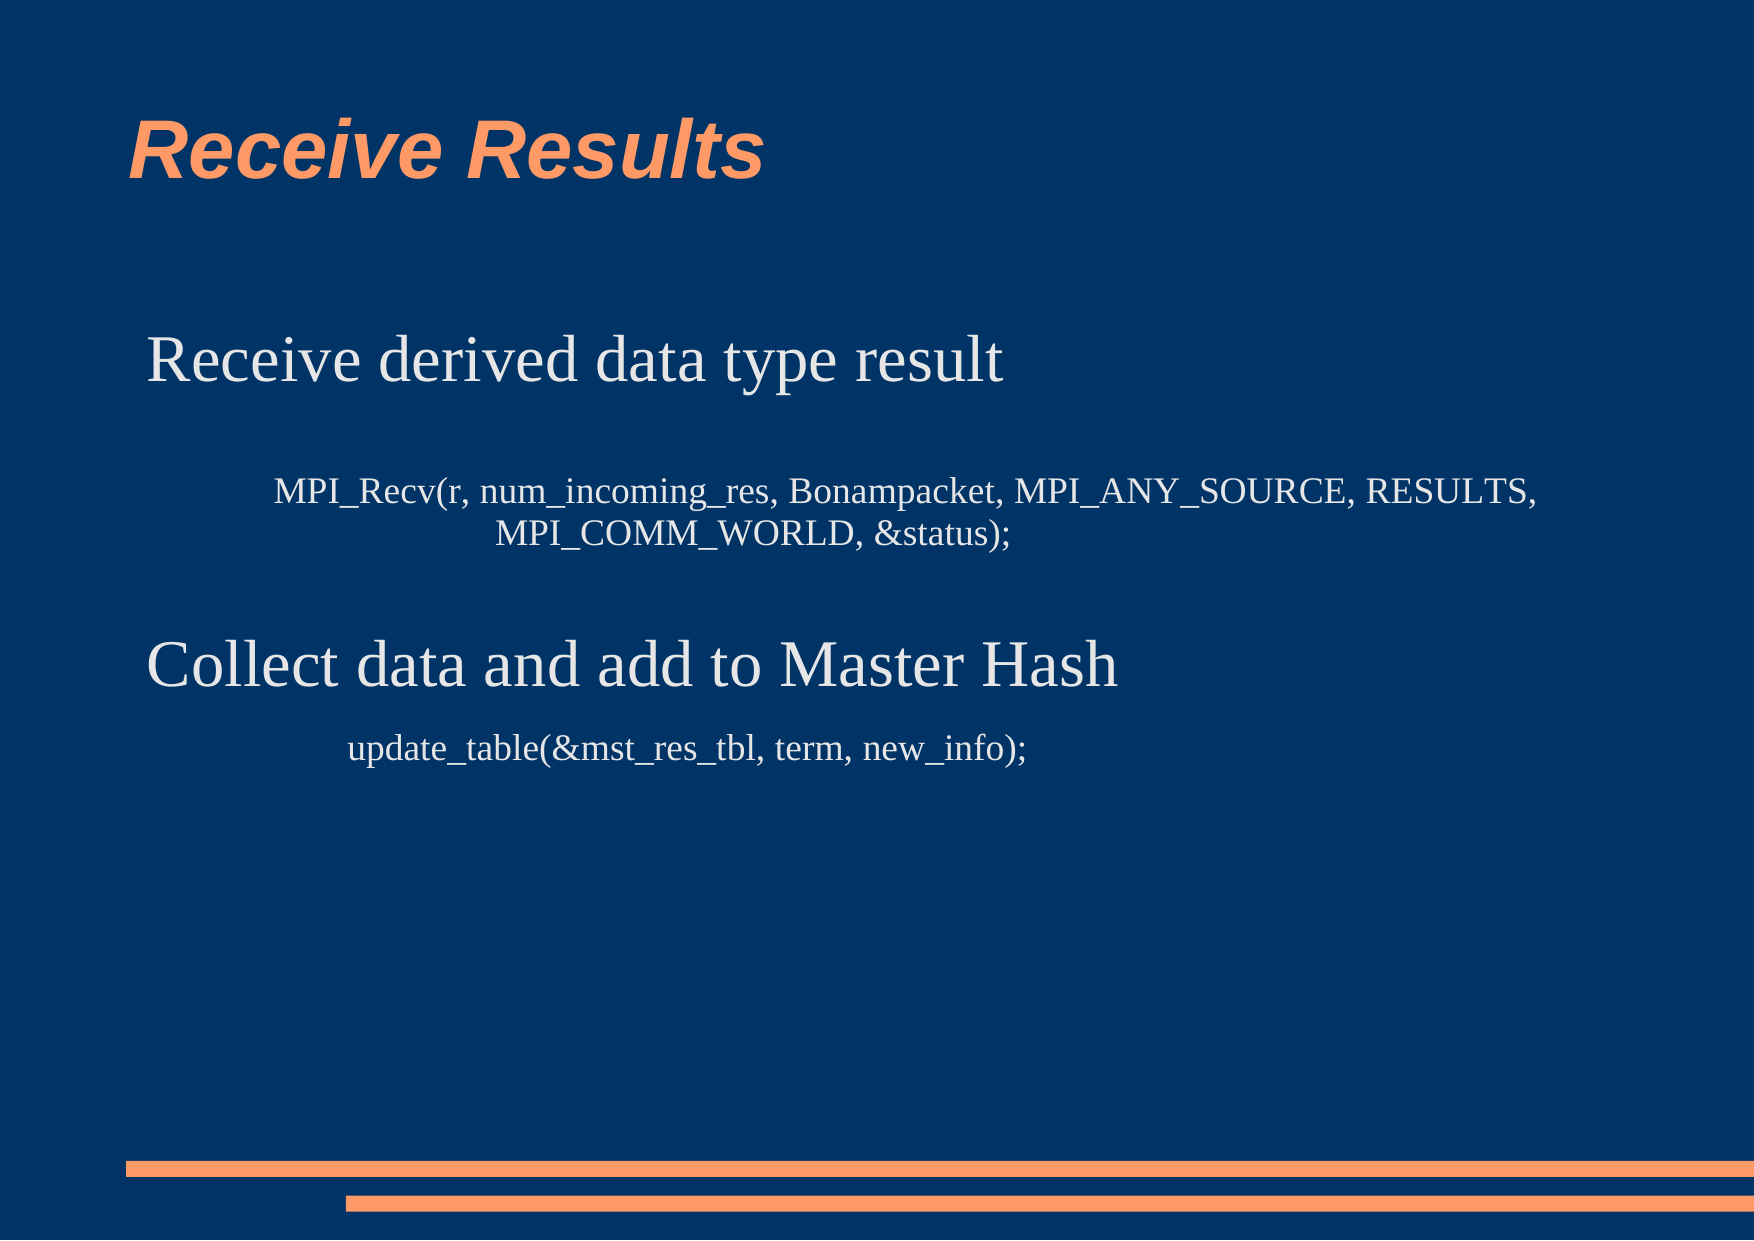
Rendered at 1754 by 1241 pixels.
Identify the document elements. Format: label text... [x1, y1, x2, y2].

title Receive Results [128, 46, 1627, 254]
list Receive derived data type result MPI_Recv(r, num_incoming_res, Bonampacket, MPI_ANY_SOURCE, RESULTS, MPI_COMM_WORLD, &status); Collect data and add to Master Hash update_table(&mst_res_tbl, term, new_info); [128, 322, 1656, 1133]
